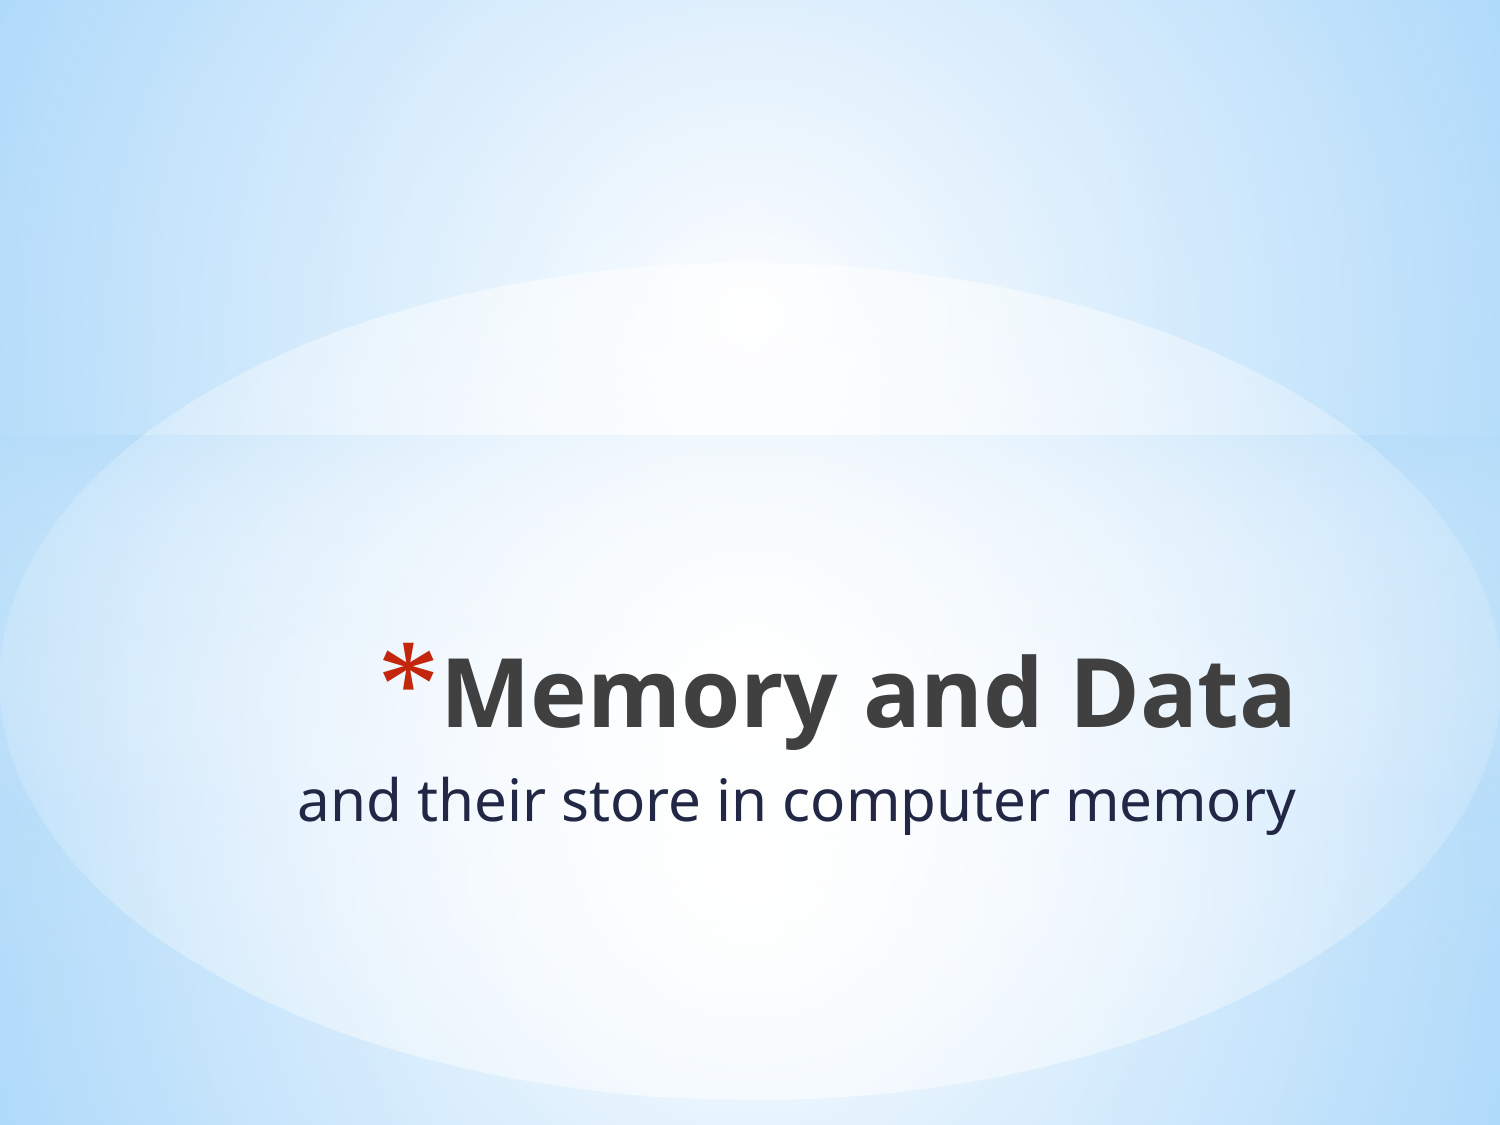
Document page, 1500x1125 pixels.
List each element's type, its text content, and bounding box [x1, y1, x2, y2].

title Memory and Data [212, 356, 1313, 754]
list and their store in computer memory [237, 755, 1312, 893]
